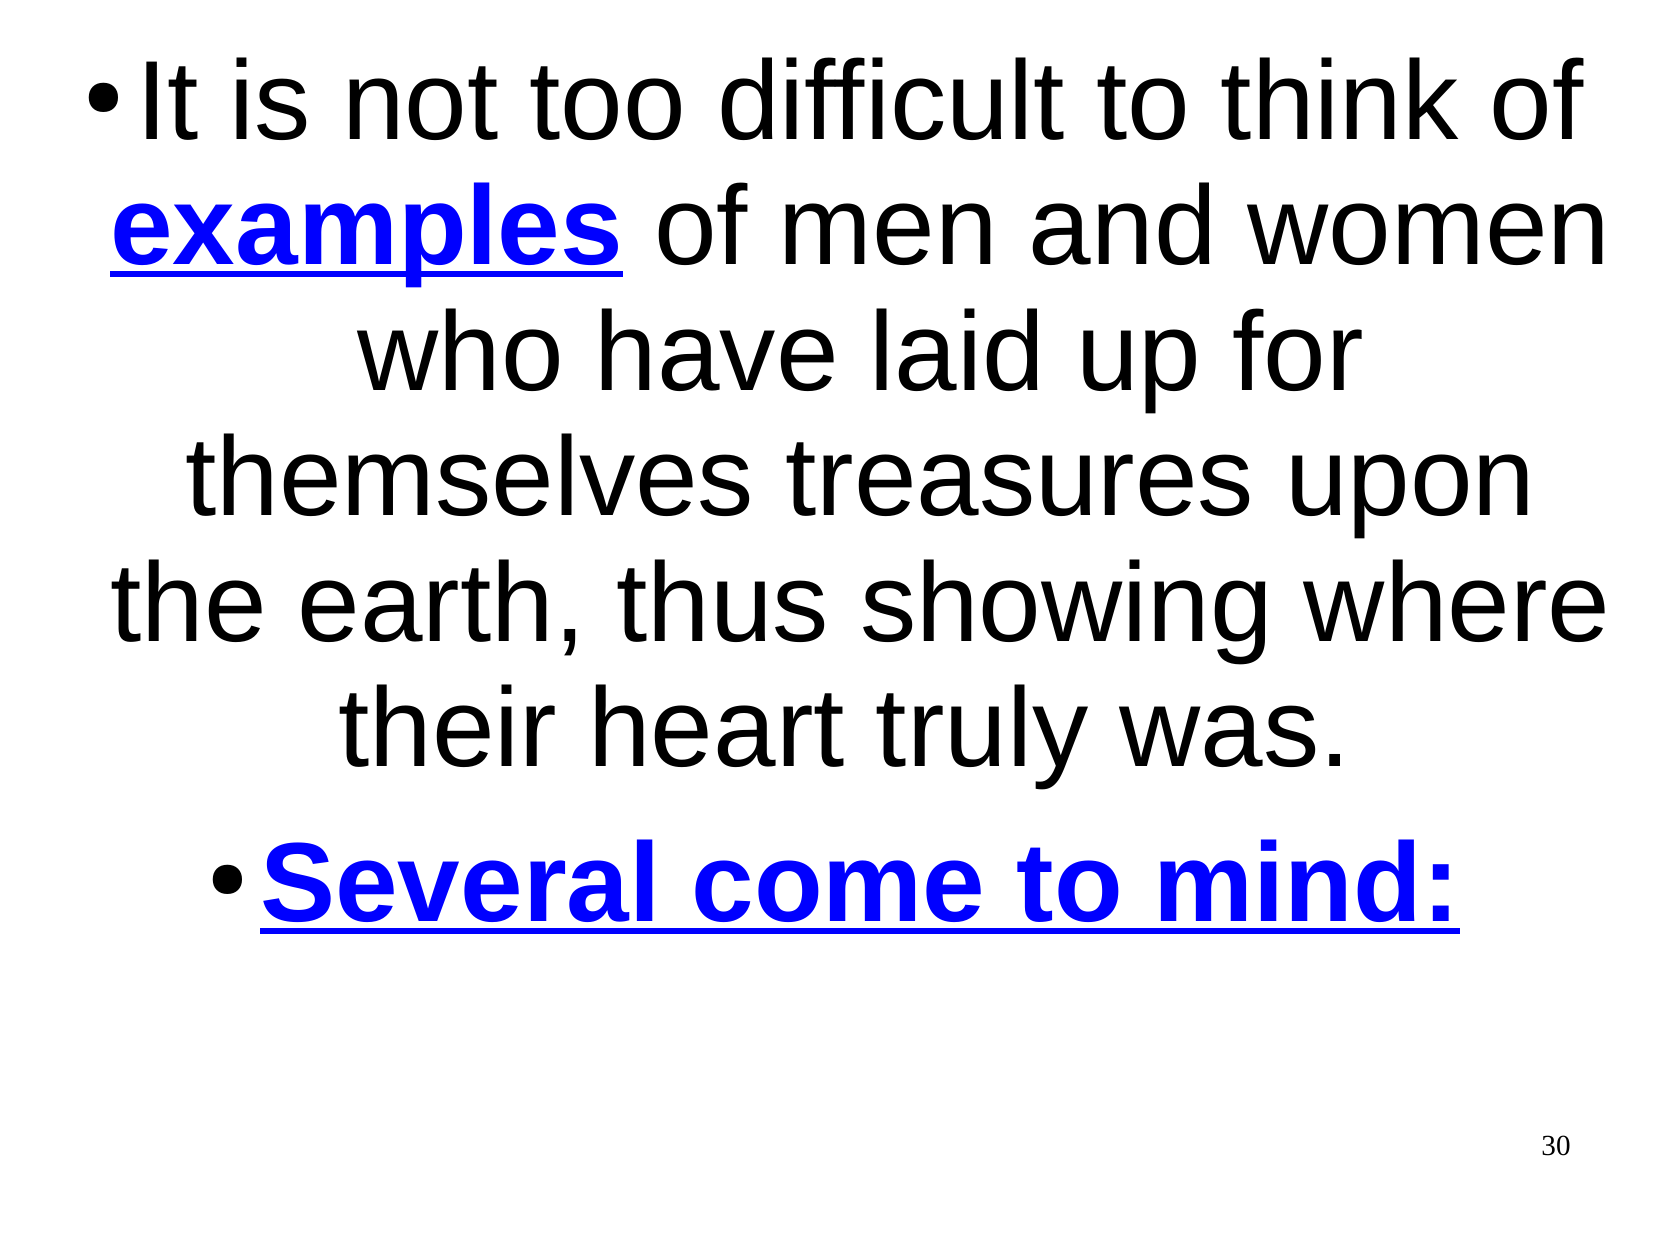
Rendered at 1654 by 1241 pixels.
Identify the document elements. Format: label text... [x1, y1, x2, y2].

list It is not too difficult to think of examples of men and women who have laid up for themselves treasures upon the earth, thus showing where their heart truly was. Several come to mind: [37, 37, 1613, 1238]
